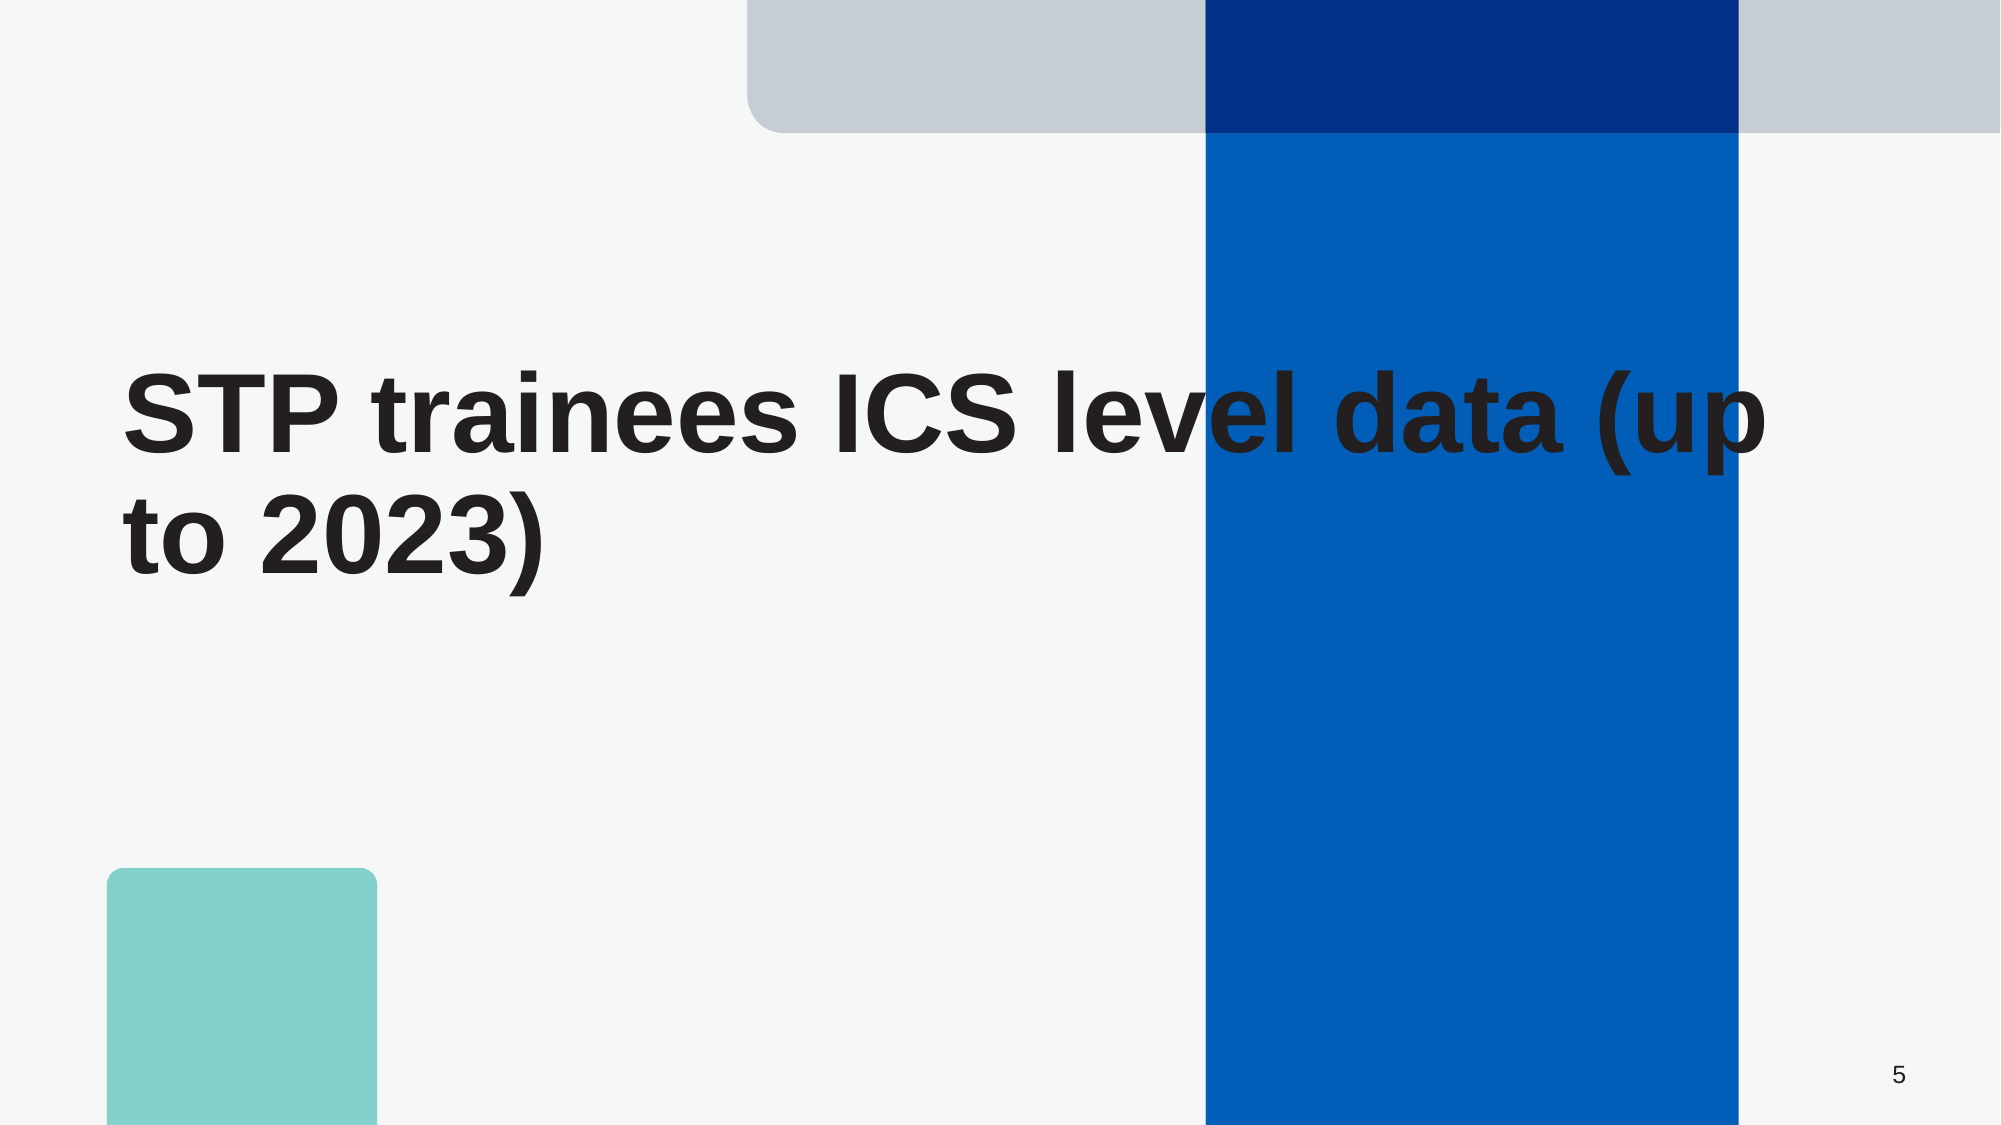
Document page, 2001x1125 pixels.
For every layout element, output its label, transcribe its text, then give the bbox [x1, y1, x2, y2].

title STP trainees ICS level data (up to 2023) [122, 355, 1000, 573]
